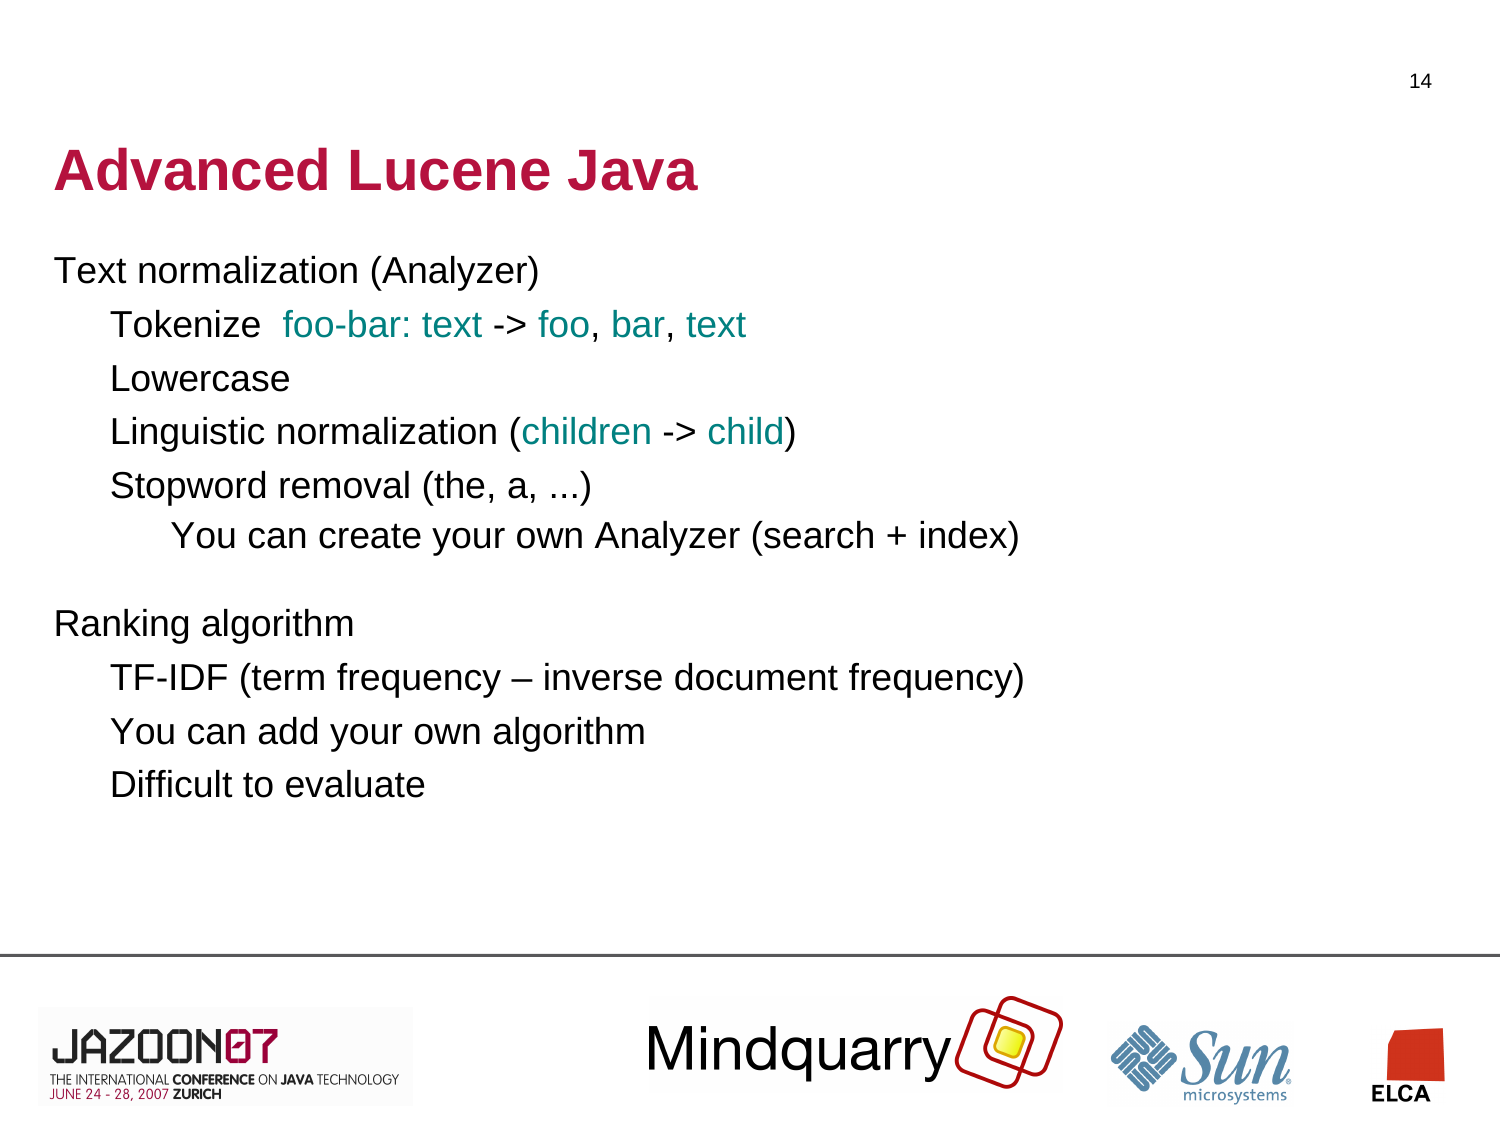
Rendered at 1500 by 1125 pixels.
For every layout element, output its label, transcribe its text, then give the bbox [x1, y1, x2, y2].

picture [649, 996, 1063, 1093]
picture [38, 1007, 413, 1106]
list Text normalization (Analyzer) Tokenize foo-bar: text -> foo, bar, text Lowercase Linguistic normalization (children -> child) Stopword removal (the, a, ...) You can create your own Analyzer (search + index) Ranking algorithm TF-IDF (term frequency – inverse document frequency) You can add your own algorithm Difficult to evaluate [53, 249, 1451, 953]
picture [1107, 1021, 1294, 1107]
picture [1370, 1025, 1446, 1105]
title Advanced Lucene Java [53, 119, 1447, 231]
